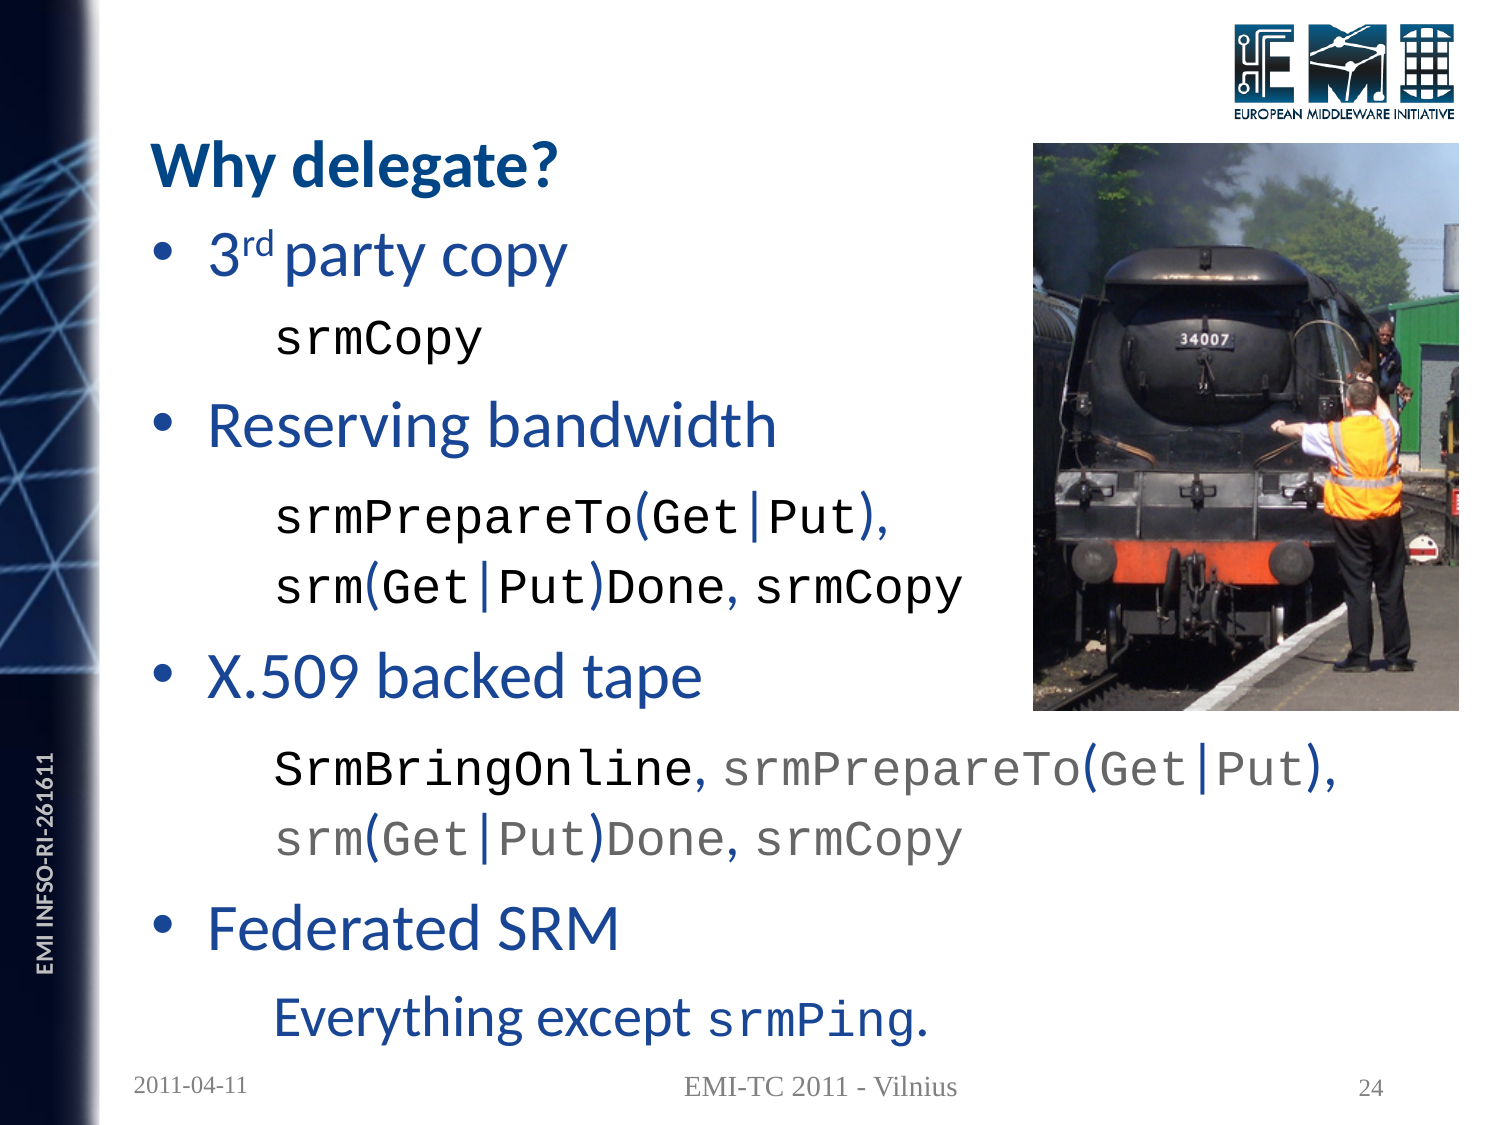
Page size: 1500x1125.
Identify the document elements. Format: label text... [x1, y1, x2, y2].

title Why delegate? [150, 115, 1500, 207]
picture [0, 0, 111, 1125]
picture [1033, 143, 1459, 711]
picture [1185, 8, 1500, 115]
list 3rd party copy srmCopy Reserving bandwidth srmPrepareTo(Get|Put), srm(Get|Put)Done, srmCopy X.509 backed tape SrmBringOnline, srmPrepareTo(Get|Put), srm(Get|Put)Done, srmCopy Federated SRM Everything except srmPing. [151, 210, 1447, 1052]
